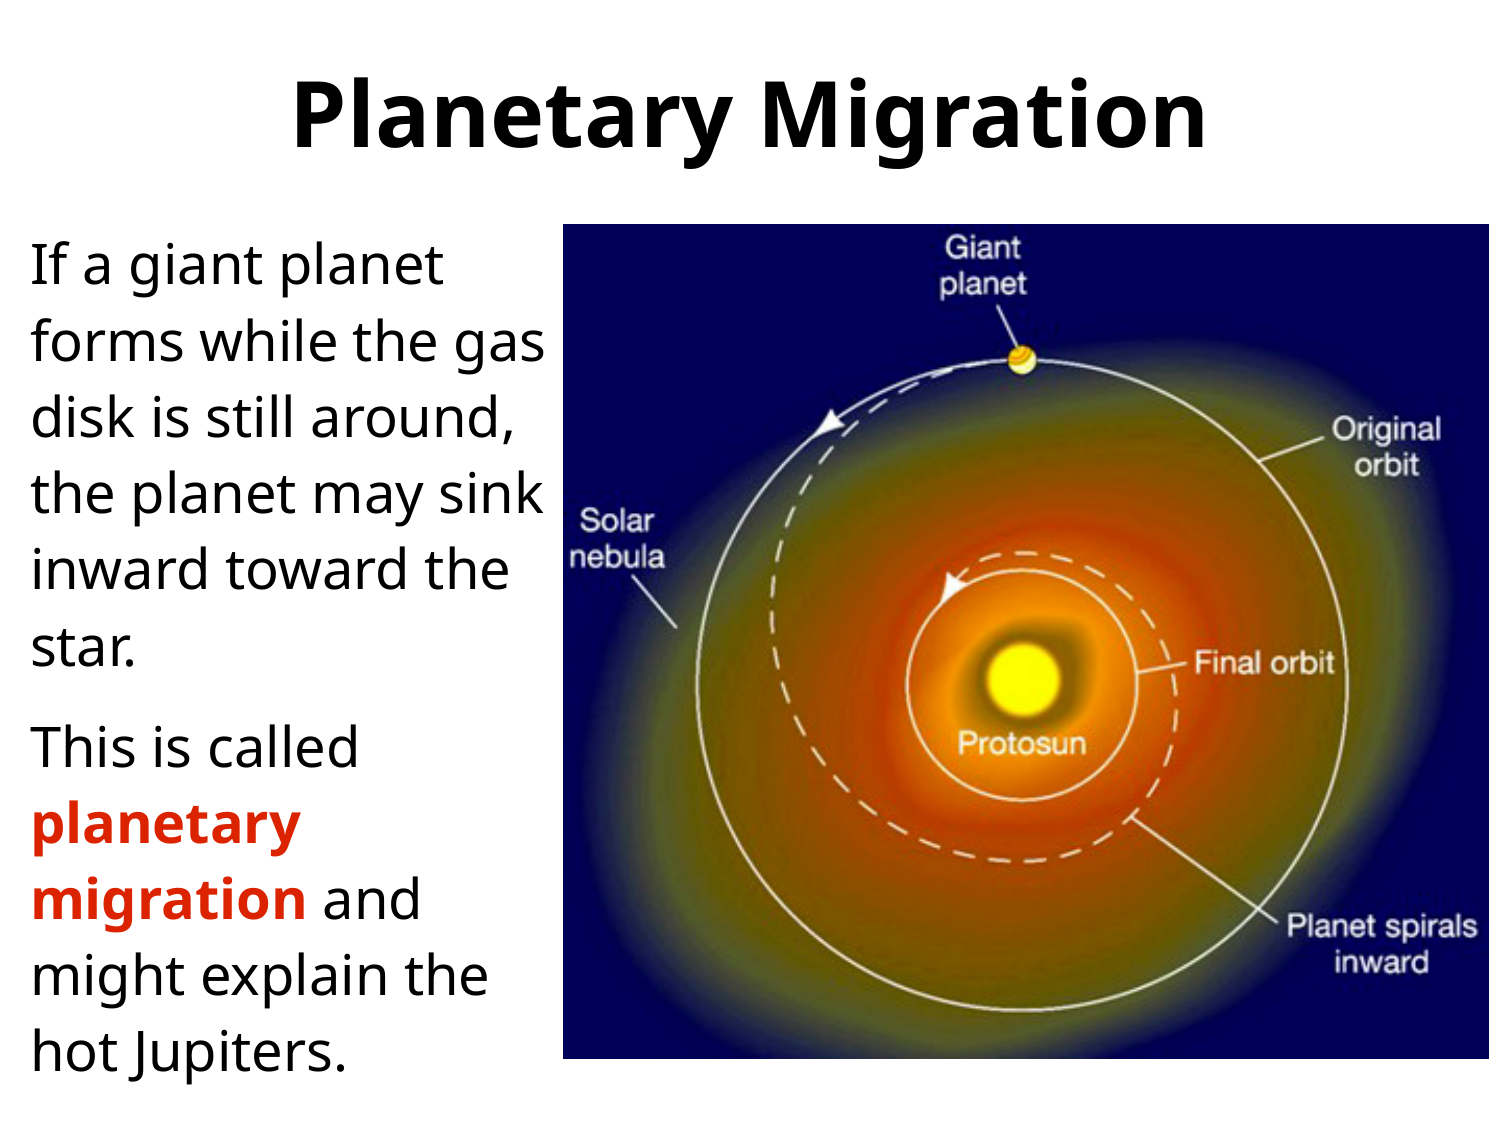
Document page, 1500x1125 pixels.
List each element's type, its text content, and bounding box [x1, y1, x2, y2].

title Planetary Migration [30, 58, 1471, 167]
list If a giant planet forms while the gas disk is still around, the planet may sink inward toward the star. This is called planetary migration and might explain the hot Jupiters. [30, 224, 556, 1096]
picture [563, 224, 1489, 1059]
